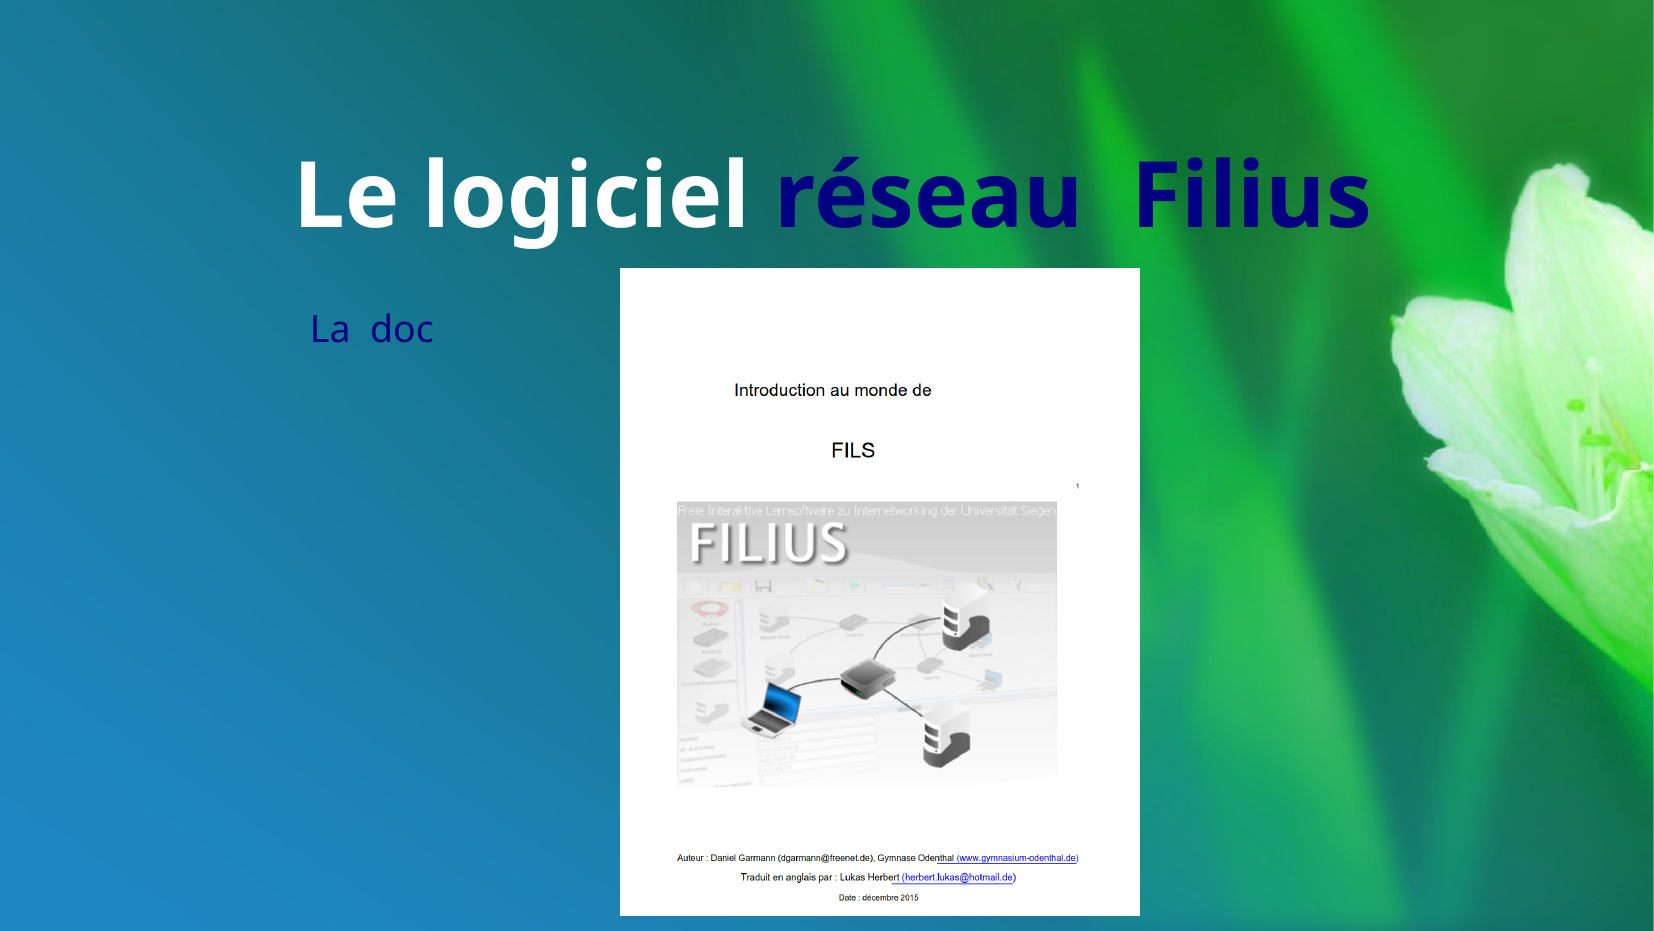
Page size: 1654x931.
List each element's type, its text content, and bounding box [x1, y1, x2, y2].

picture [0, 0, 1654, 931]
text_box La doc [295, 295, 562, 362]
title Le logiciel réseau Filius [88, 118, 1577, 266]
